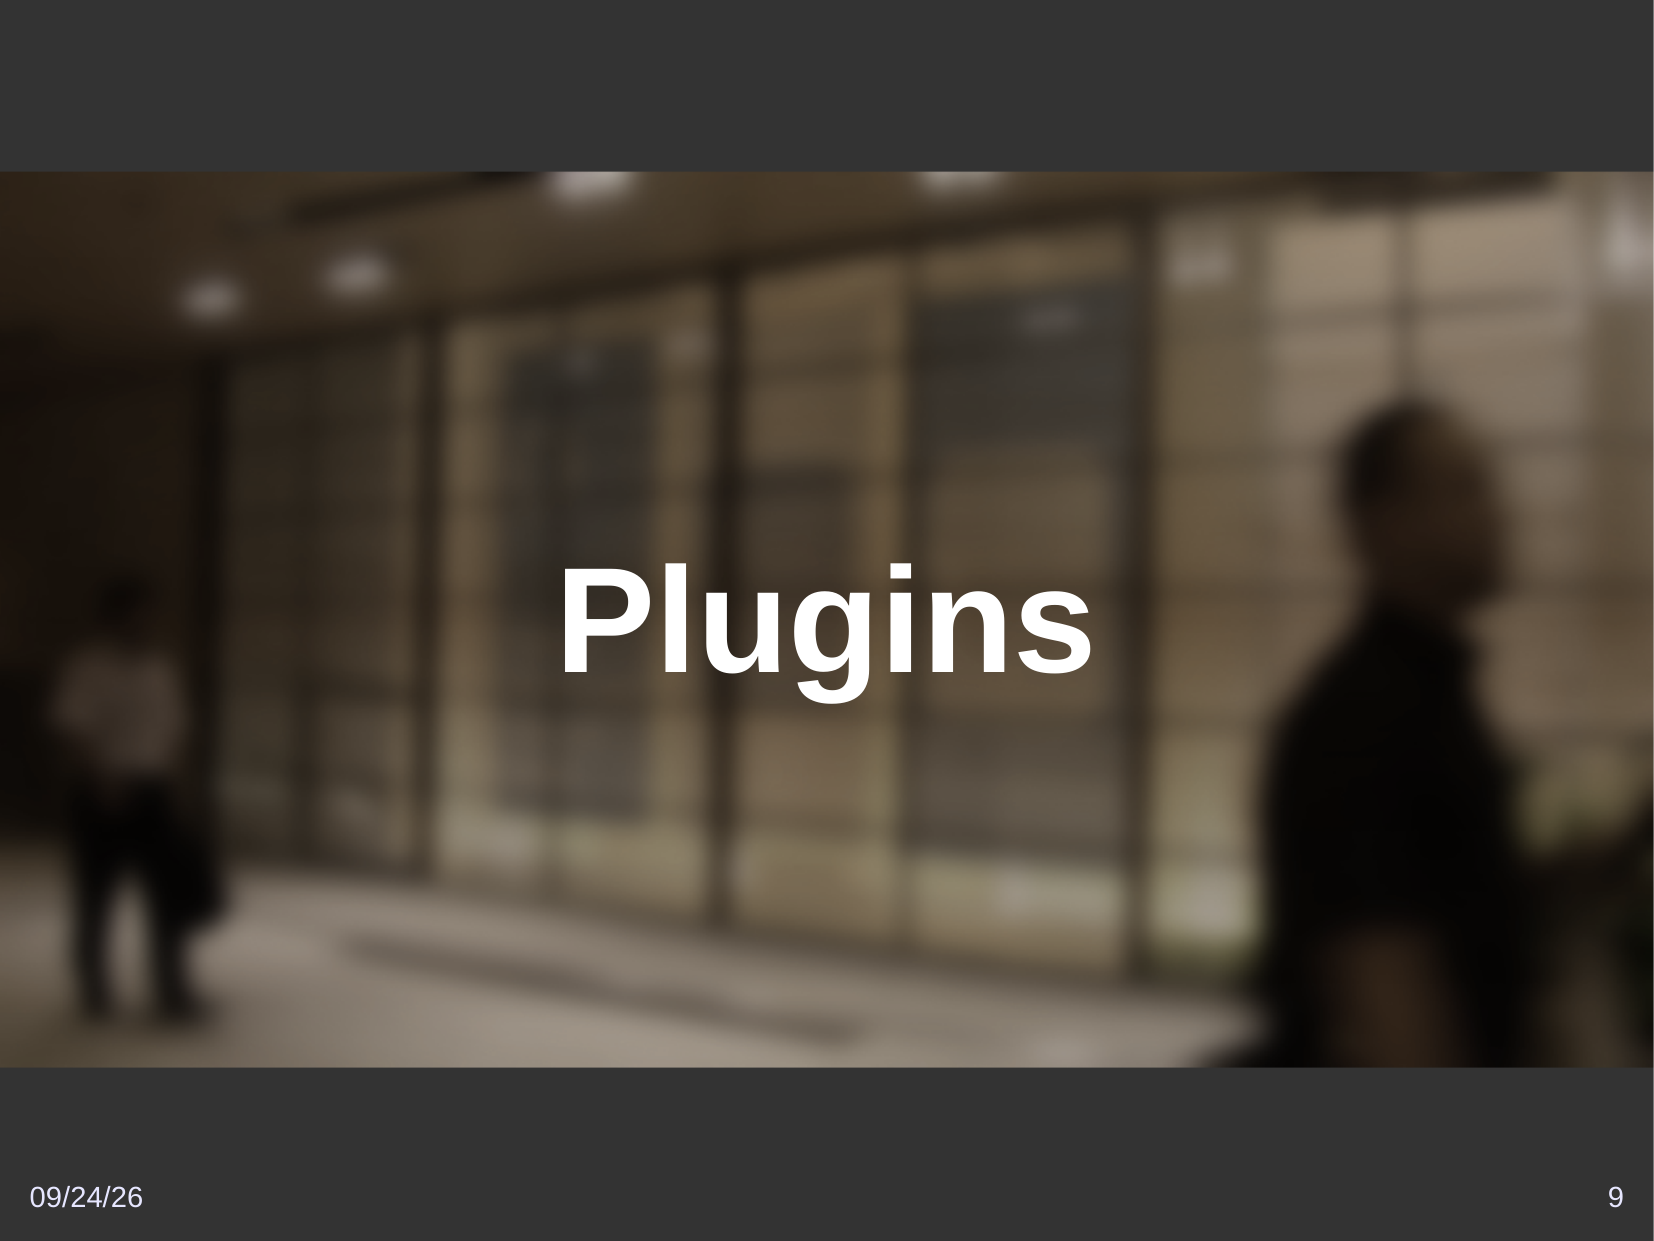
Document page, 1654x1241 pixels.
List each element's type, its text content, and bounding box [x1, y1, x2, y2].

title Plugins [29, 214, 1625, 1027]
picture [0, 0, 1654, 1241]
